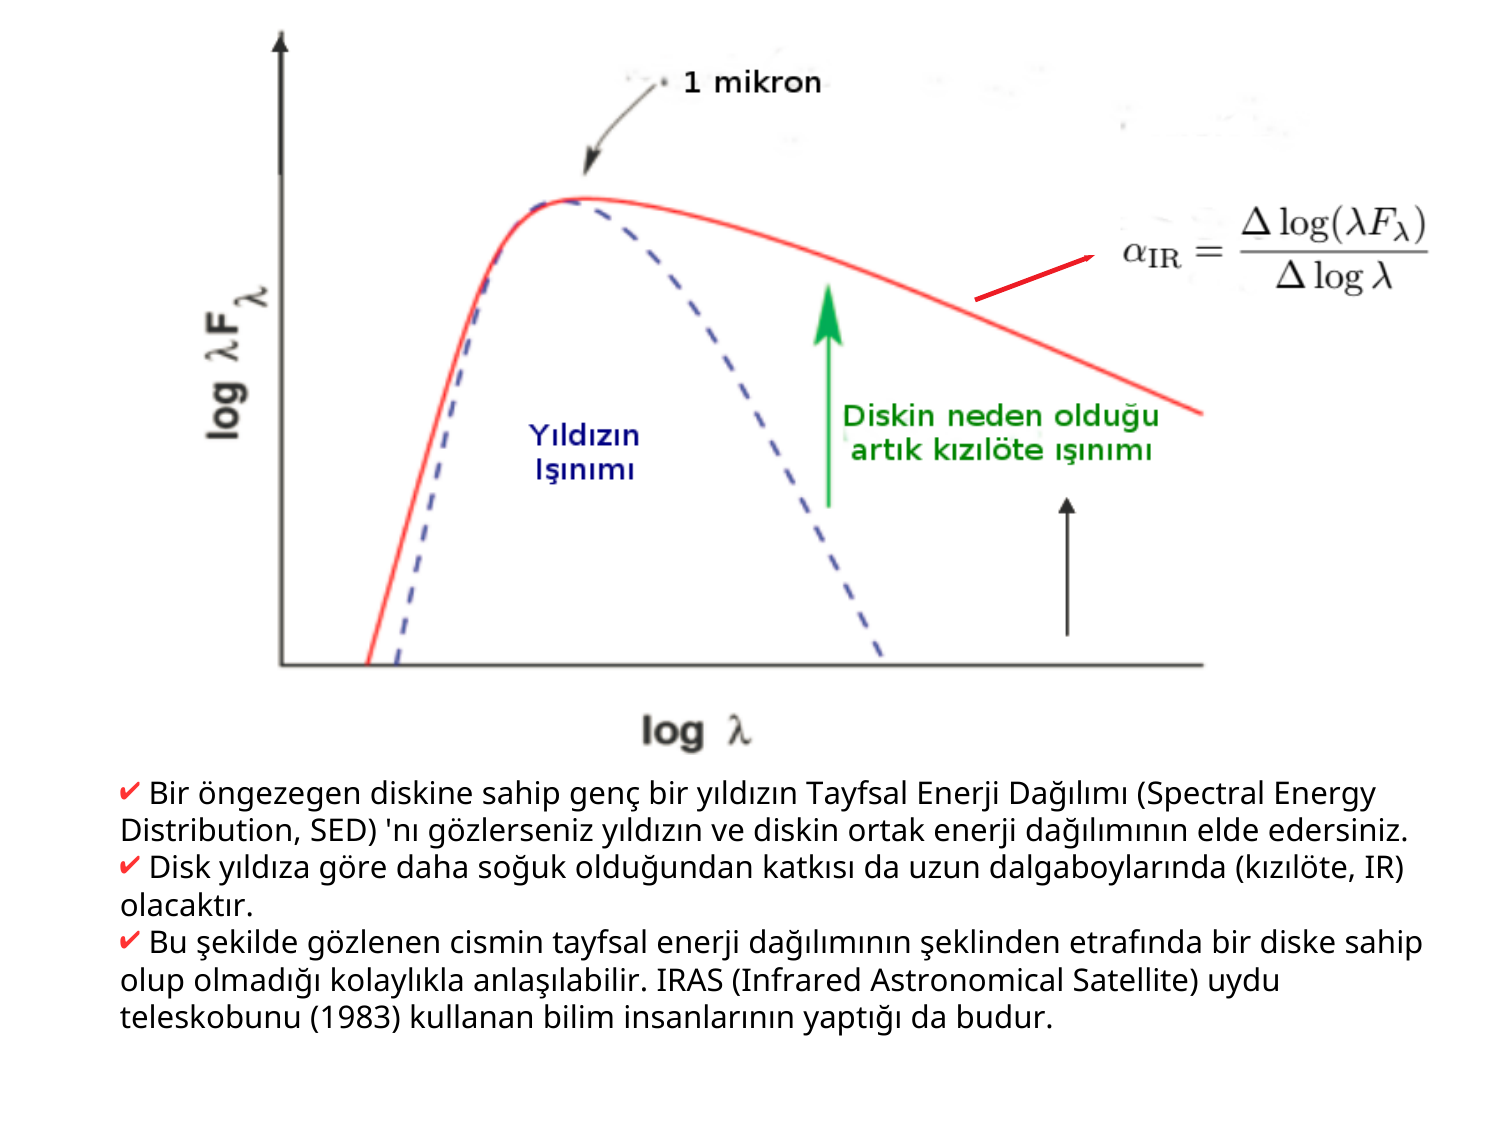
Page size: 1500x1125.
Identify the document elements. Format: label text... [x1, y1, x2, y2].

text_box Bir öngezegen diskine sahip genç bir yıldızın Tayfsal Enerji Dağılımı (Spectral Energy Distribution, SED) 'nı gözlerseniz yıldızın ve diskin ortak enerji dağılımının elde edersiniz. Disk yıldıza göre daha soğuk olduğundan katkısı da uzun dalgaboylarında (kızılöte, IR) olacaktır. Bu şekilde gözlenen cismin tayfsal enerji dağılımının şeklinden etrafında bir diske sahip olup olmadığı kolaylıkla anlaşılabilir. IRAS (Infrared Astronomical Satellite) uydu teleskobunu (1983) kullanan bilim insanlarının yaptığı da budur. [105, 765, 1456, 1100]
picture [202, 28, 1456, 755]
